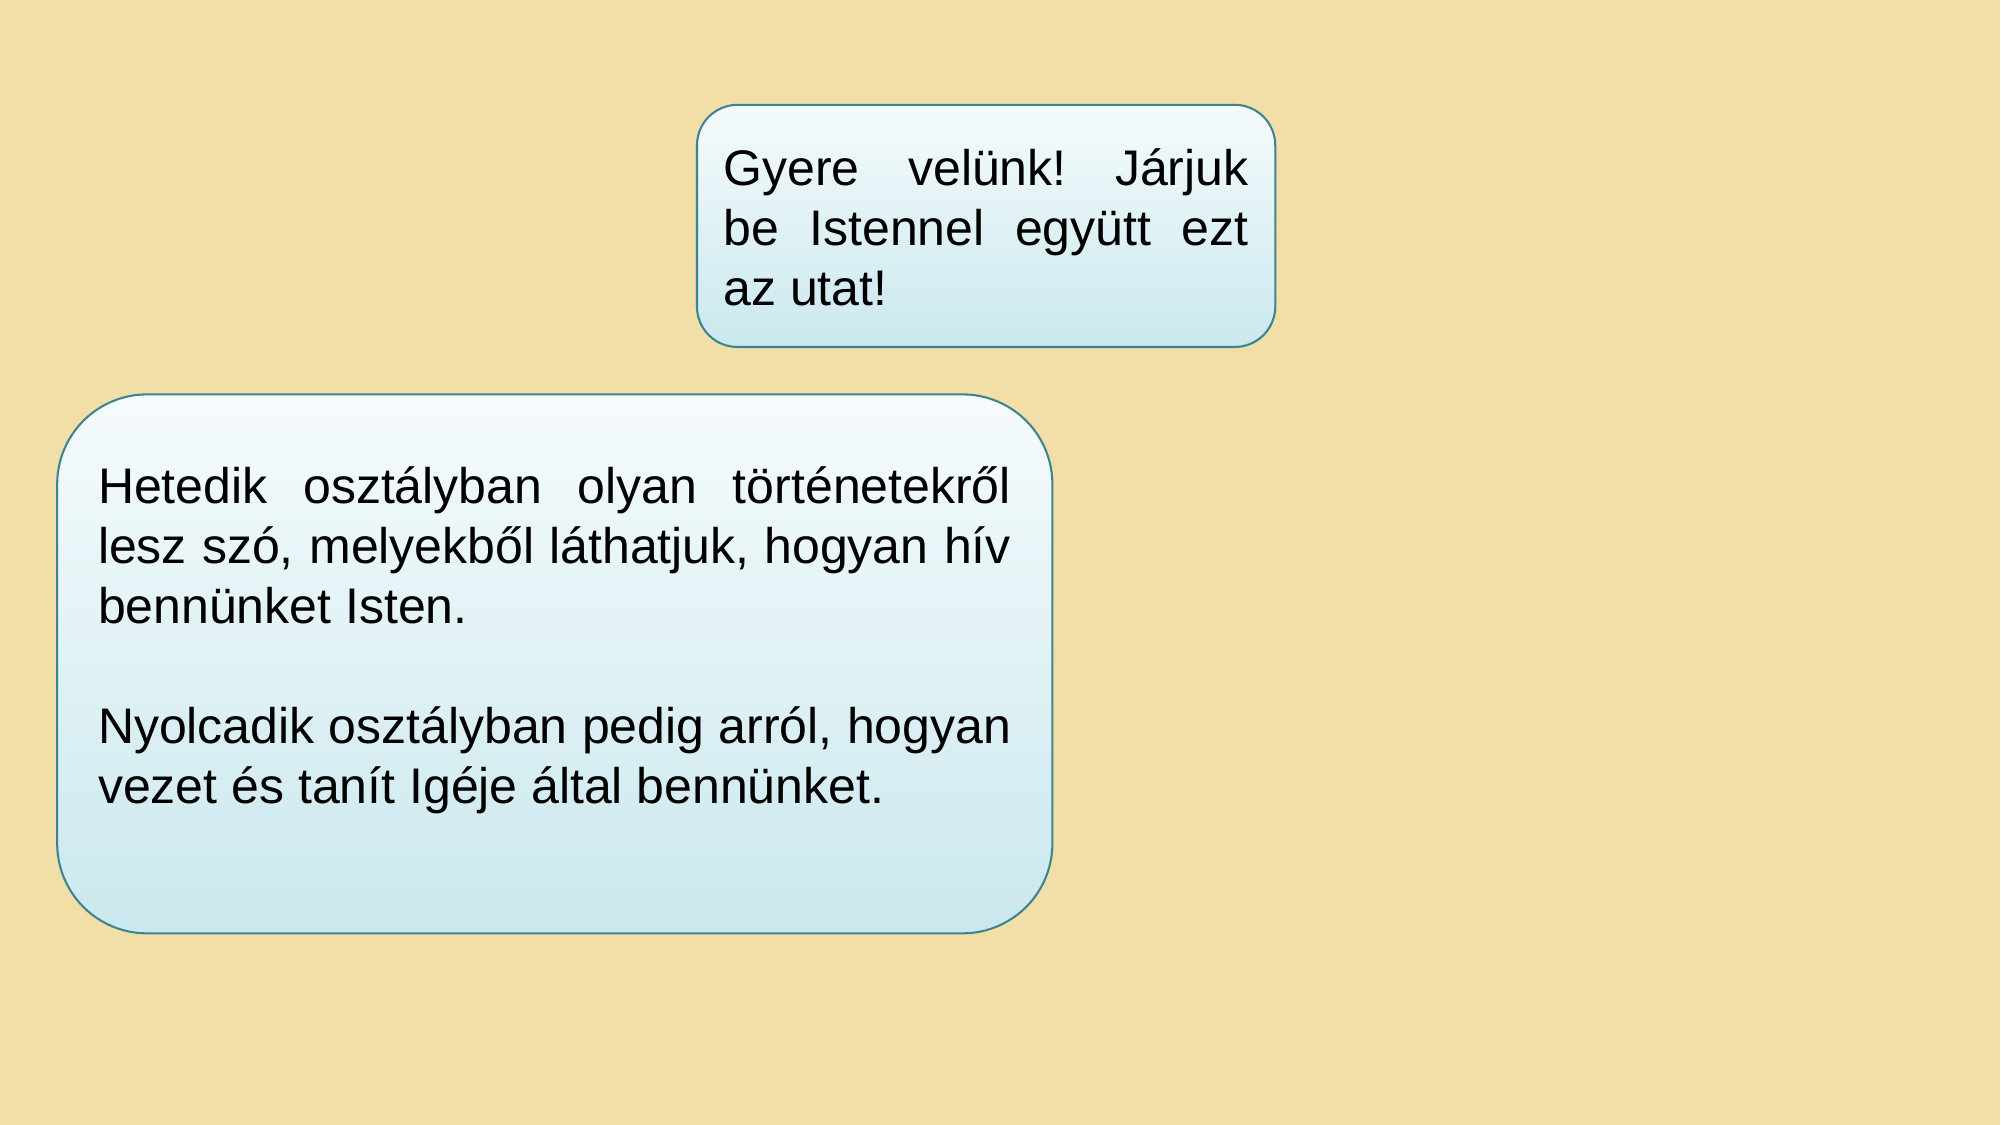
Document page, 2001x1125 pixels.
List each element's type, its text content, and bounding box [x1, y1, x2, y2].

text_box Hetedik osztályban olyan történetekről lesz szó, melyekből láthatjuk, hogyan hív bennünket Isten. Nyolcadik osztályban pedig arról, hogyan vezet és tanít Igéje által bennünket. [57, 394, 1053, 934]
text_box Gyere velünk! Járjuk be Istennel együtt ezt az utat! [696, 104, 1276, 348]
